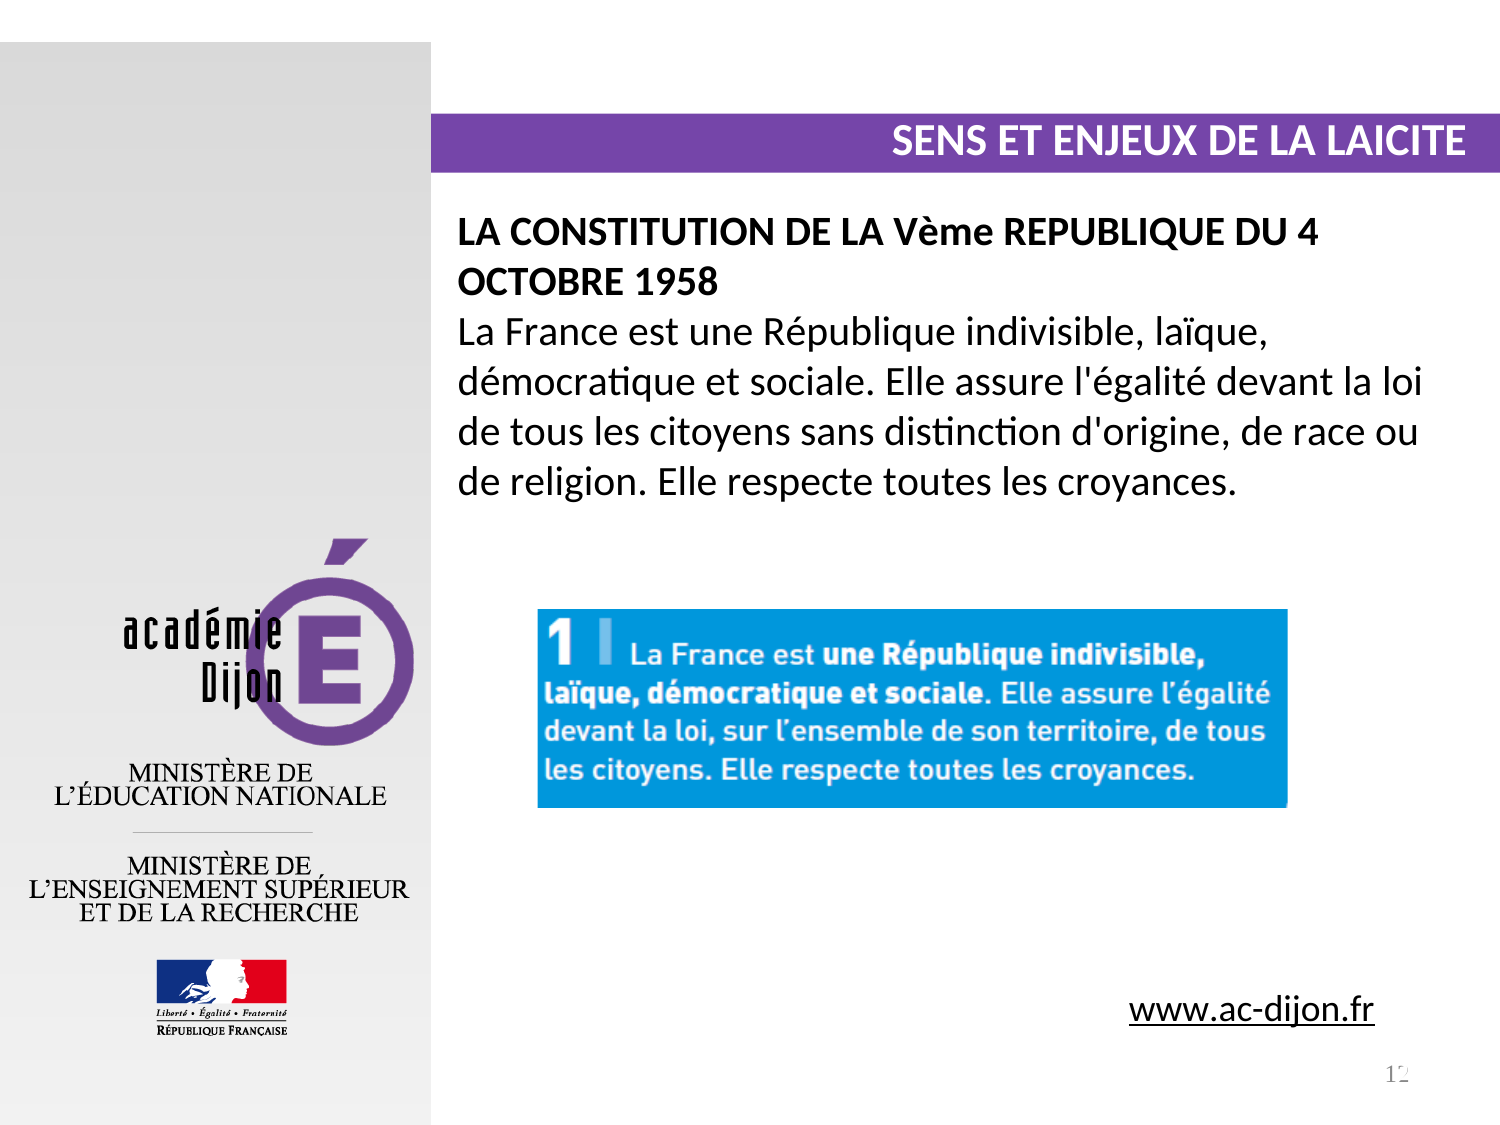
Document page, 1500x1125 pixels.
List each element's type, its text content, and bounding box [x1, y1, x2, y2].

picture [1163, 682, 1170, 703]
picture [1125, 765, 1139, 779]
picture [1030, 682, 1037, 703]
picture [1198, 659, 1204, 670]
picture [972, 726, 985, 741]
picture [974, 643, 989, 664]
picture [648, 679, 724, 703]
picture [988, 726, 1001, 741]
picture [920, 765, 950, 779]
text_box <numéro> [1074, 1042, 1425, 1103]
picture [727, 687, 770, 703]
picture [784, 682, 824, 709]
picture [1012, 765, 1042, 779]
picture [1235, 726, 1248, 741]
picture [1116, 726, 1120, 741]
picture [1038, 721, 1096, 741]
text_box SENS ET ENJEUX DE LA LAICITE [572, 101, 1483, 162]
picture [1245, 684, 1254, 703]
picture [909, 760, 918, 779]
picture [1021, 682, 1027, 703]
picture [964, 765, 993, 779]
picture [792, 726, 823, 741]
picture [625, 721, 635, 741]
picture [537, 804, 1288, 810]
picture [886, 682, 956, 703]
picture [1052, 643, 1057, 664]
picture [609, 765, 613, 779]
picture [1003, 758, 1011, 779]
picture [1218, 726, 1232, 741]
picture [1096, 643, 1118, 664]
picture [593, 765, 605, 779]
picture [569, 681, 582, 703]
picture [1179, 681, 1192, 703]
picture [1061, 688, 1075, 703]
picture [884, 643, 901, 664]
picture [1152, 737, 1157, 745]
picture [616, 760, 624, 779]
picture [592, 726, 605, 741]
picture [960, 682, 984, 703]
picture [1051, 765, 1063, 779]
picture [1207, 721, 1215, 741]
text_box LA CONSTITUTION DE LA Vème REPUBLIQUE DU 4 OCTOBRE 1958 La France est une République indivisible, laïque, démocratique et sociale. Elle assure l'égalité devant la loi de tous les citoyens sans distinction d'origine, de race ou de religion. Elle respecte toutes les croyances. [442, 196, 1459, 528]
picture [1003, 682, 1018, 703]
picture [750, 758, 773, 779]
picture [633, 698, 639, 709]
picture [1229, 682, 1242, 703]
picture [1127, 688, 1153, 703]
picture [1157, 765, 1170, 779]
picture [1166, 719, 1198, 741]
picture [828, 765, 841, 786]
picture [885, 765, 899, 779]
picture [884, 719, 898, 741]
picture [826, 726, 855, 741]
picture [609, 726, 622, 741]
picture [673, 643, 688, 664]
picture [1171, 643, 1195, 664]
picture [645, 719, 666, 741]
picture [676, 719, 684, 741]
picture [702, 726, 715, 745]
picture [1010, 648, 1043, 664]
picture [903, 640, 935, 670]
picture [626, 765, 704, 786]
picture [858, 726, 881, 741]
picture [1124, 726, 1149, 741]
picture [1109, 688, 1123, 703]
picture [581, 687, 632, 709]
picture [774, 649, 788, 664]
picture [1196, 688, 1225, 709]
picture [956, 643, 971, 664]
picture [992, 648, 1007, 670]
picture [546, 758, 583, 779]
picture [724, 726, 754, 741]
picture [29, 538, 414, 1036]
picture [901, 719, 923, 741]
picture [741, 758, 748, 779]
picture [953, 760, 962, 779]
picture [791, 645, 814, 664]
picture [723, 758, 738, 779]
picture [1143, 765, 1154, 779]
picture [545, 682, 569, 703]
picture [1004, 726, 1018, 741]
picture [844, 765, 857, 779]
picture [550, 618, 571, 664]
picture [1108, 765, 1122, 779]
picture [842, 648, 874, 664]
picture [600, 619, 611, 664]
picture [778, 719, 789, 741]
picture [1028, 721, 1037, 741]
picture [1078, 688, 1107, 703]
picture [851, 684, 877, 703]
picture [736, 649, 748, 664]
picture [783, 765, 824, 779]
picture [1038, 688, 1052, 703]
picture [933, 719, 946, 741]
picture [1173, 765, 1187, 779]
picture [1154, 643, 1168, 664]
picture [938, 648, 953, 664]
picture [1099, 726, 1112, 741]
picture [827, 687, 843, 703]
picture [1129, 643, 1151, 664]
picture [690, 649, 715, 664]
picture [720, 649, 733, 664]
picture [1061, 643, 1093, 664]
picture [949, 726, 963, 741]
picture [757, 726, 768, 740]
picture [1252, 726, 1265, 741]
picture [632, 643, 662, 664]
picture [686, 726, 699, 741]
picture [750, 649, 765, 664]
picture [860, 760, 883, 779]
picture [1121, 643, 1126, 664]
picture [1256, 681, 1270, 703]
picture [1066, 765, 1107, 786]
picture [824, 648, 838, 664]
picture [545, 719, 591, 741]
picture [772, 684, 781, 703]
